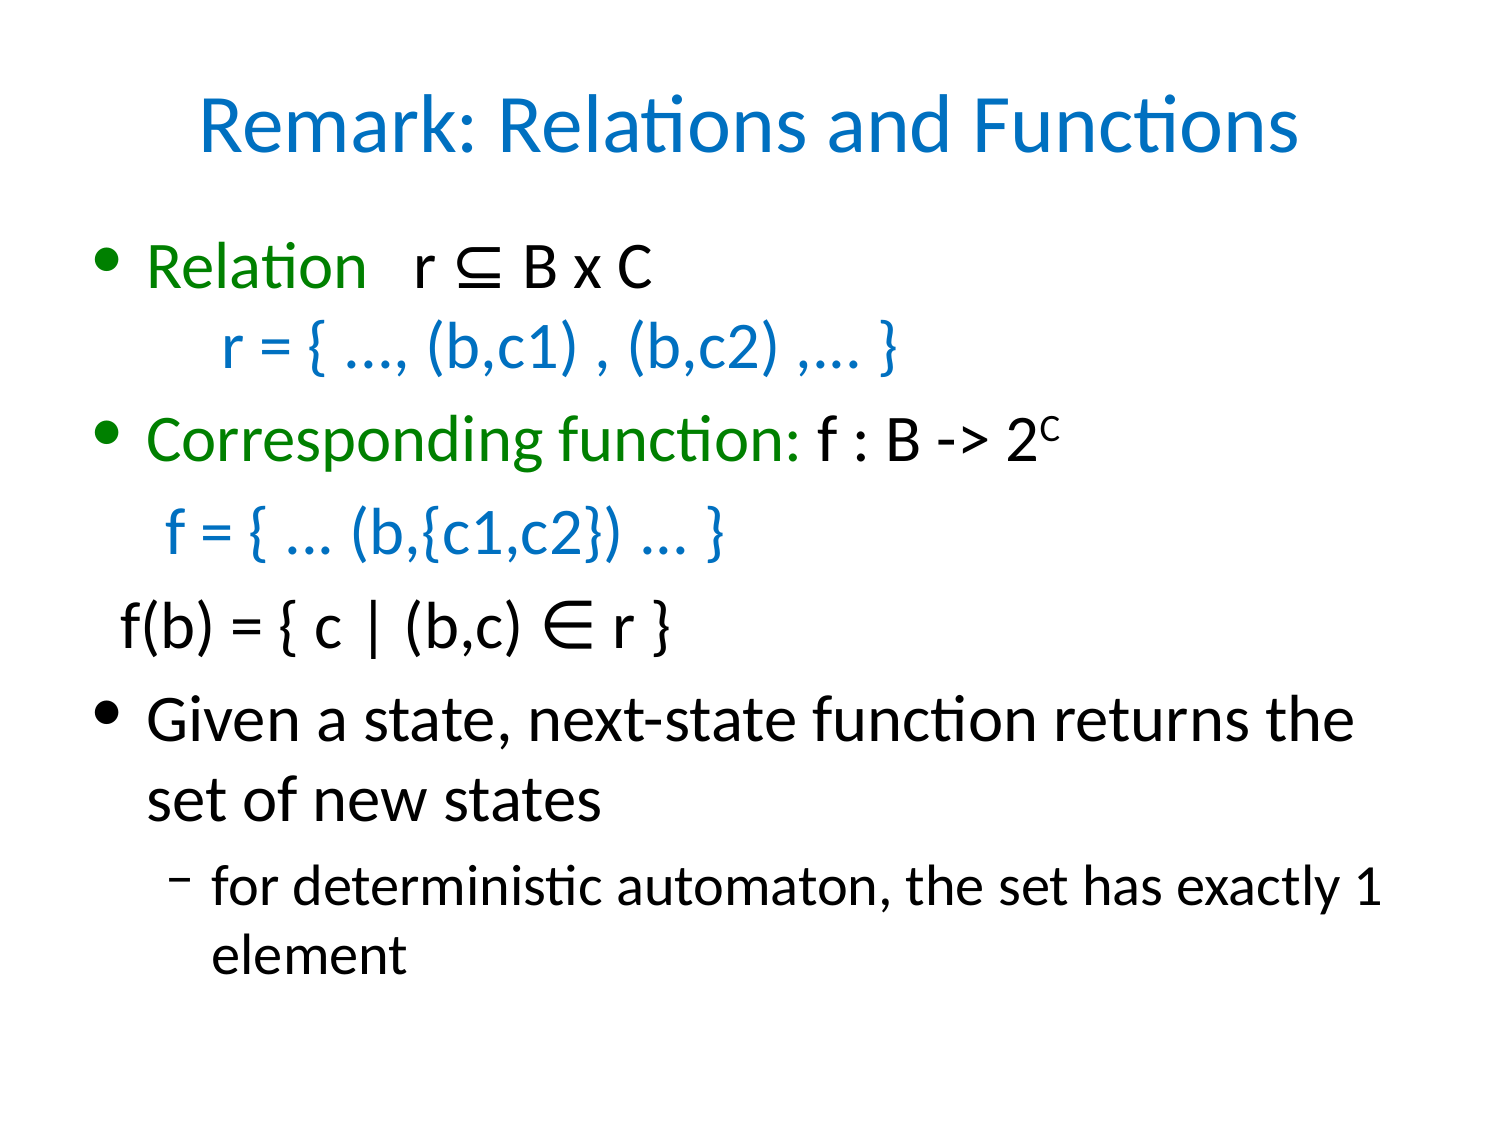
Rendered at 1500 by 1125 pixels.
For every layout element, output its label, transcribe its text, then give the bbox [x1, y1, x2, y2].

title Remark: Relations and Functions [75, 25, 1425, 213]
list Relation r ⊆ B x C r = { ..., (b,c1) , (b,c2) ,... } Corresponding function: f : B -> 2C f = { ... (b,{c1,c2}) ... } f(b) = { c | (b,c) ∈ r } Given a state, next-state function returns the set of new states for deterministic automaton, the set has exactly 1 element [75, 214, 1425, 978]
